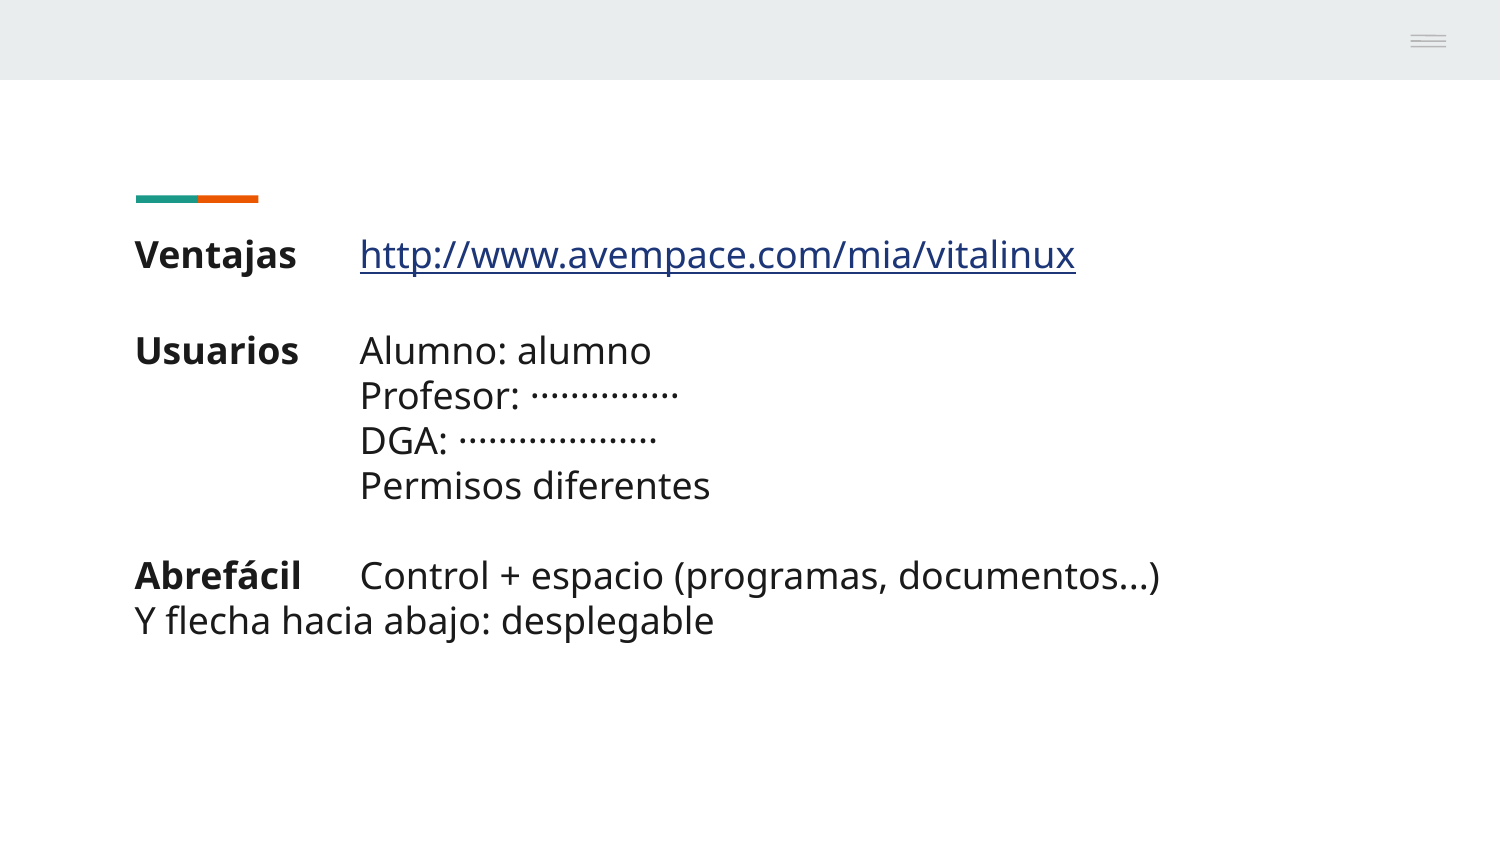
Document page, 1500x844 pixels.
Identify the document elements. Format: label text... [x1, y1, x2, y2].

title Ventajas http://www.avempace.com/mia/vitalinux Usuarios Alumno: alumno Profesor: ··············· DGA: ···················· Permisos diferentes Abrefácil Control + espacio (programas, documentos...) Y flecha hacia abajo: desplegable [119, 216, 1381, 730]
